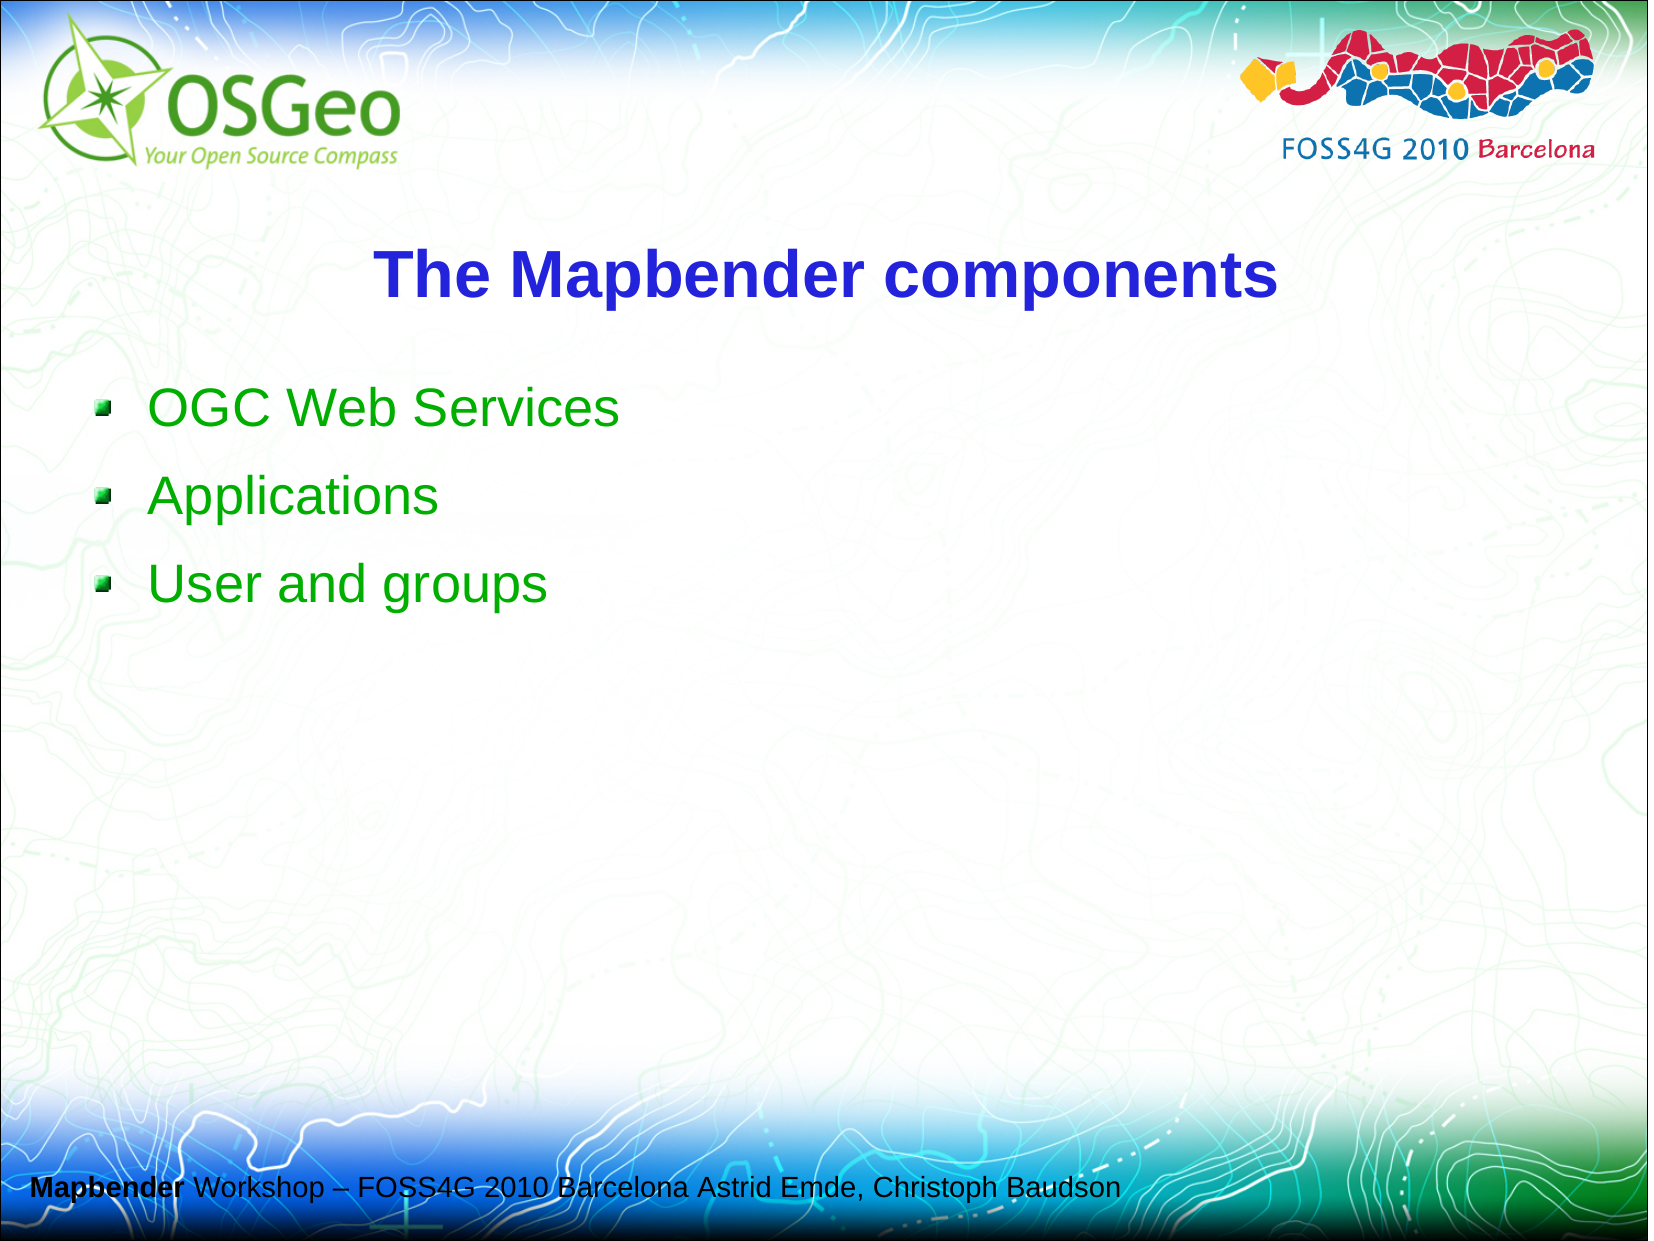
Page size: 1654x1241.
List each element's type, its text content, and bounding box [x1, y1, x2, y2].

picture [1, 1, 1647, 1240]
title The Mapbender components [82, 208, 1571, 342]
list OGC Web Services Applications User and groups [76, 377, 1565, 1182]
